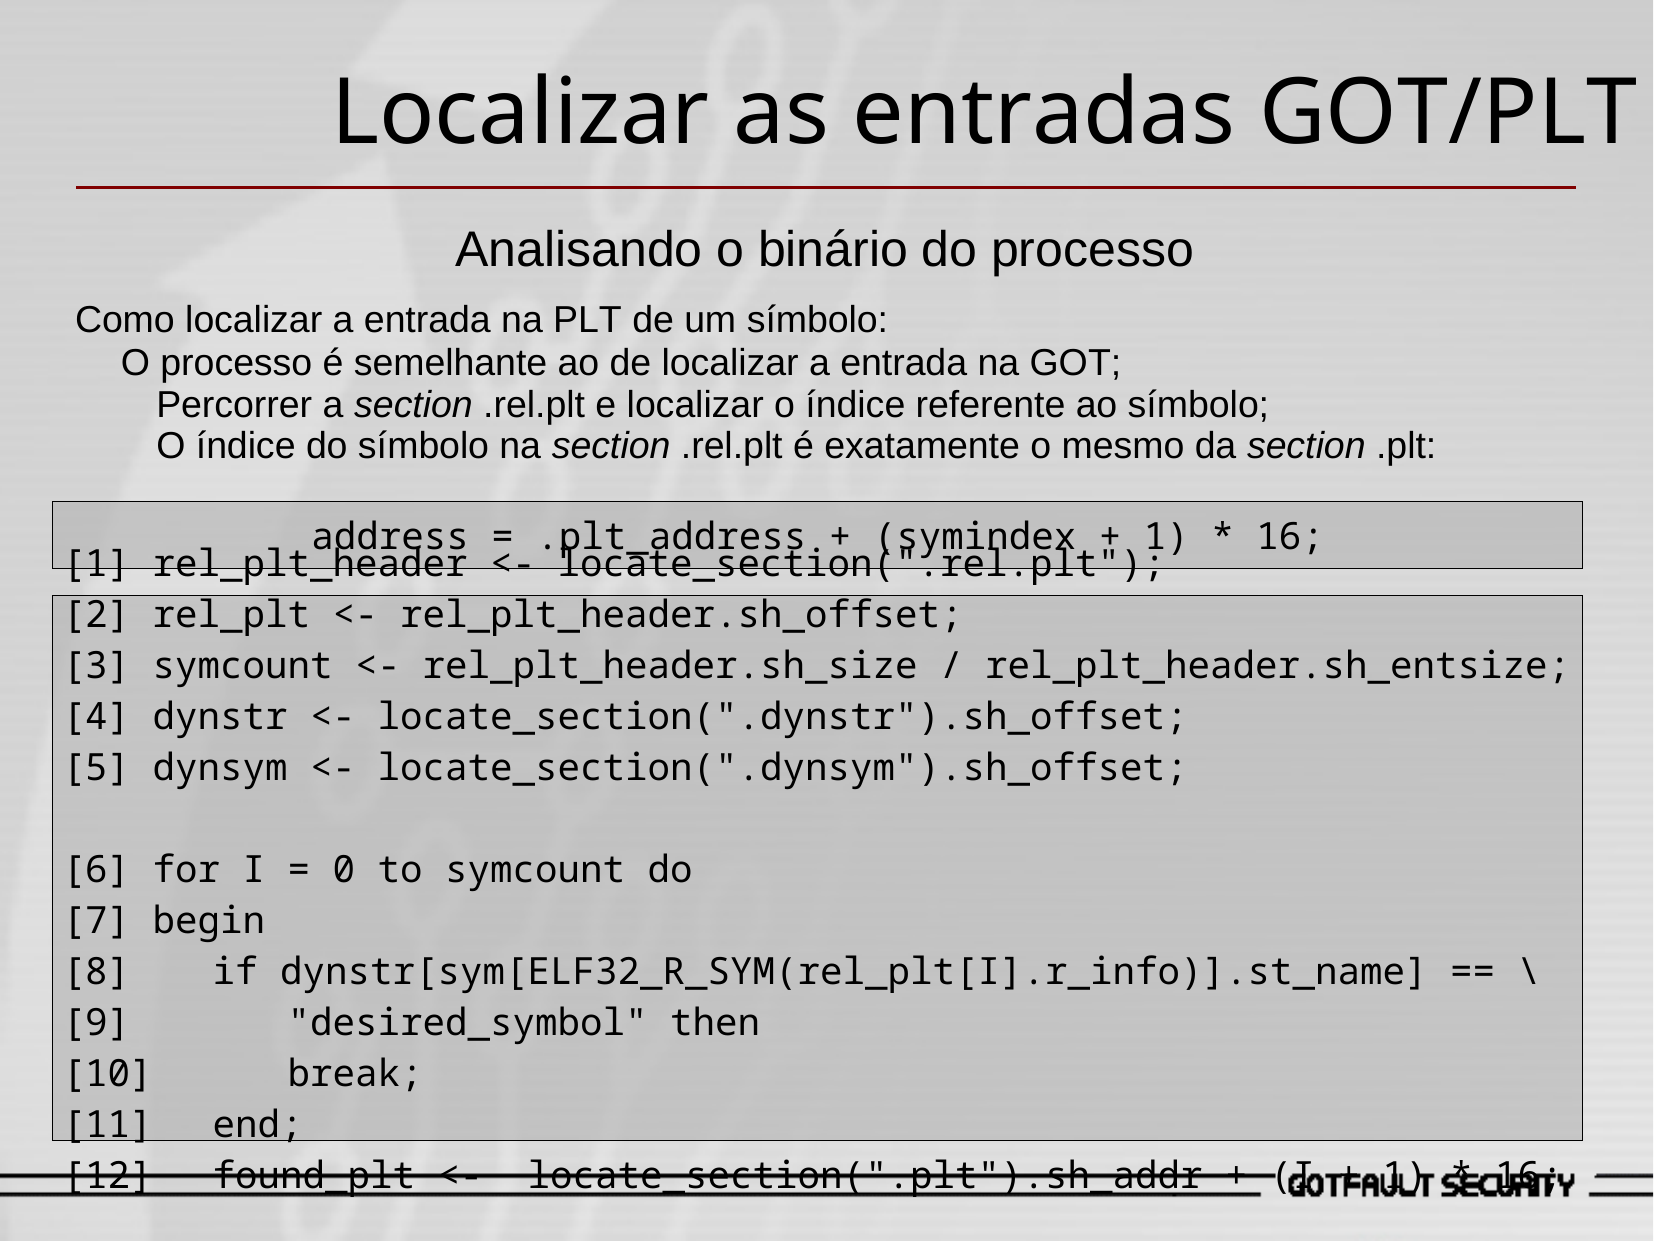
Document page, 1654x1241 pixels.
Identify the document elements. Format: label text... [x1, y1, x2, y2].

text_box address = .plt_address + (symindex + 1) * 16; [52, 501, 1583, 569]
text_box [1] rel_plt_header <- locate_section(".rel.plt"); [2] rel_plt <- rel_plt_header.sh_offset; [3] symcount <- rel_plt_header.sh_size / rel_plt_header.sh_entsize; [4] dynstr <- locate_section(".dynstr").sh_offset; [5] dynsym <- locate_section(".dynsym").sh_offset; [6] for I = 0 to symcount do [7] begin [8] if dynstr[sym[ELF32_R_SYM(rel_plt[I].r_info)].st_name] == \ [9] "desired_symbol" then [10] break; [11] end; [12] found_plt <- locate_section(".plt").sh_addr + (I + 1) * 16; [52, 595, 1583, 1141]
text_box Localizar as entradas GOT/PLT [15, 37, 1653, 196]
text_box Analisando o binário do processo [52, 213, 1598, 291]
picture [0, 0, 1654, 1241]
text_box Como localizar a entrada na PLT de um símbolo: O processo é semelhante ao de localizar a entrada na GOT; Percorrer a section .rel.plt e localizar o índice referente ao símbolo; O índice do símbolo na section .rel.plt é exatamente o mesmo da section .plt: [60, 291, 1546, 495]
